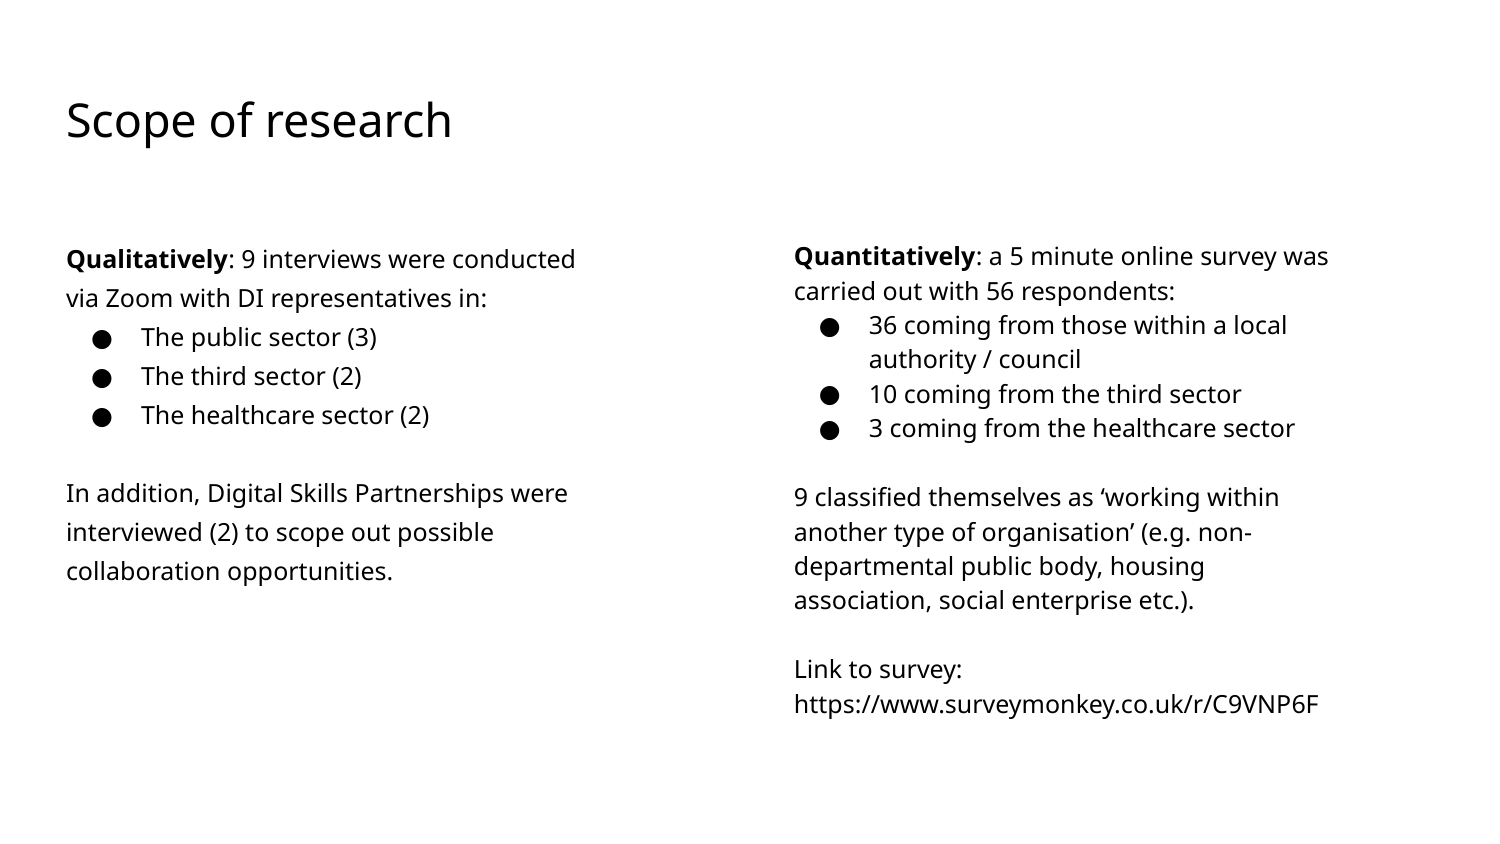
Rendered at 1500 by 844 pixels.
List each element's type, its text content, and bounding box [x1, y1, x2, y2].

list Qualitatively: 9 interviews were conducted via Zoom with DI representatives in: The public sector (3) The third sector (2) The healthcare sector (2) In addition, Digital Skills Partnerships were interviewed (2) to scope out possible collaboration opportunities. [51, 221, 630, 812]
text_box Quantitatively: a 5 minute online survey was carried out with 56 respondents: 36 coming from those within a local authority / council 10 coming from the third sector 3 coming from the healthcare sector 9 classified themselves as ‘working within another type of organisation’ (e.g. non-departmental public body, housing association, social enterprise etc.). Link to survey: https://www.surveymonkey.co.uk/r/C9VNP6F [778, 221, 1358, 734]
title Scope of research [51, 72, 1449, 167]
